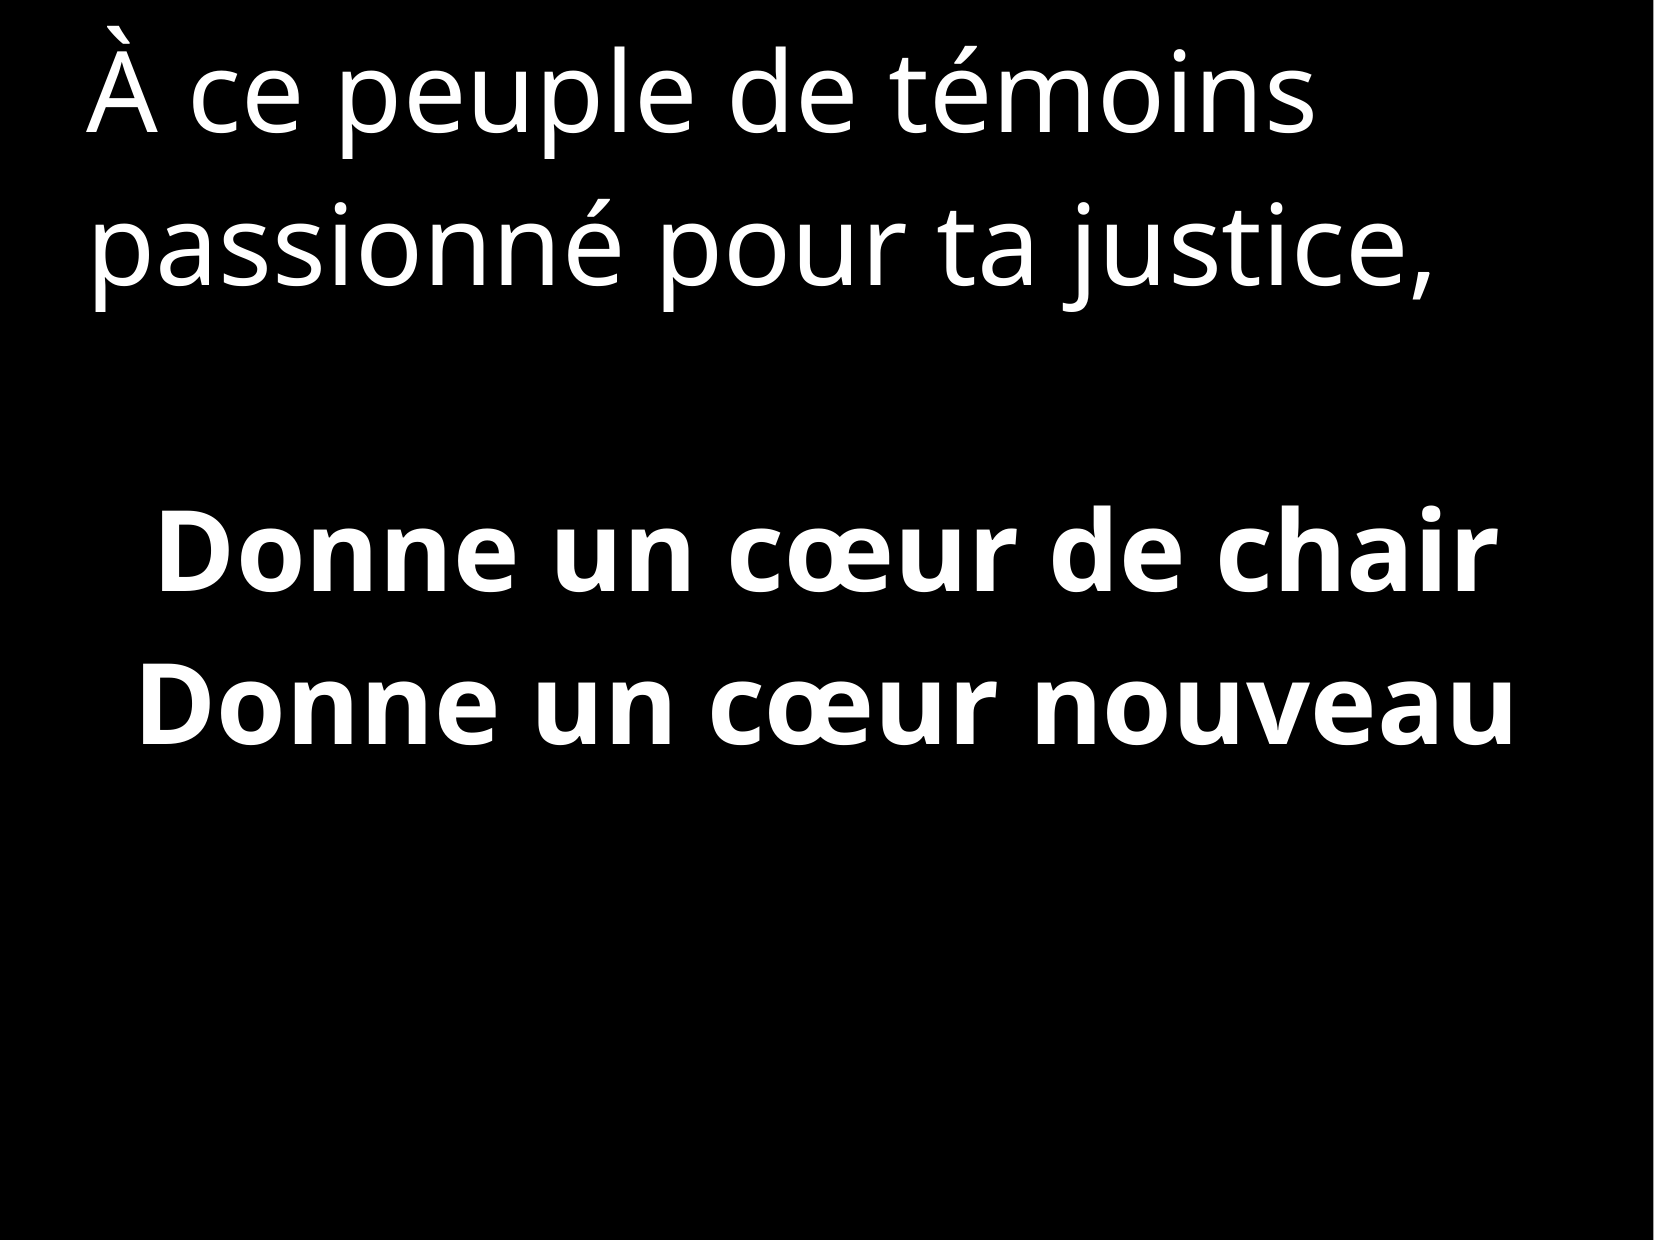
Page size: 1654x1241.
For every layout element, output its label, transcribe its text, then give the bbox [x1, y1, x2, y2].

text_box À ce peuple de témoins passionné pour ta justice, Donne un cœur de chair Donne un cœur nouveau [0, 4, 1654, 1241]
